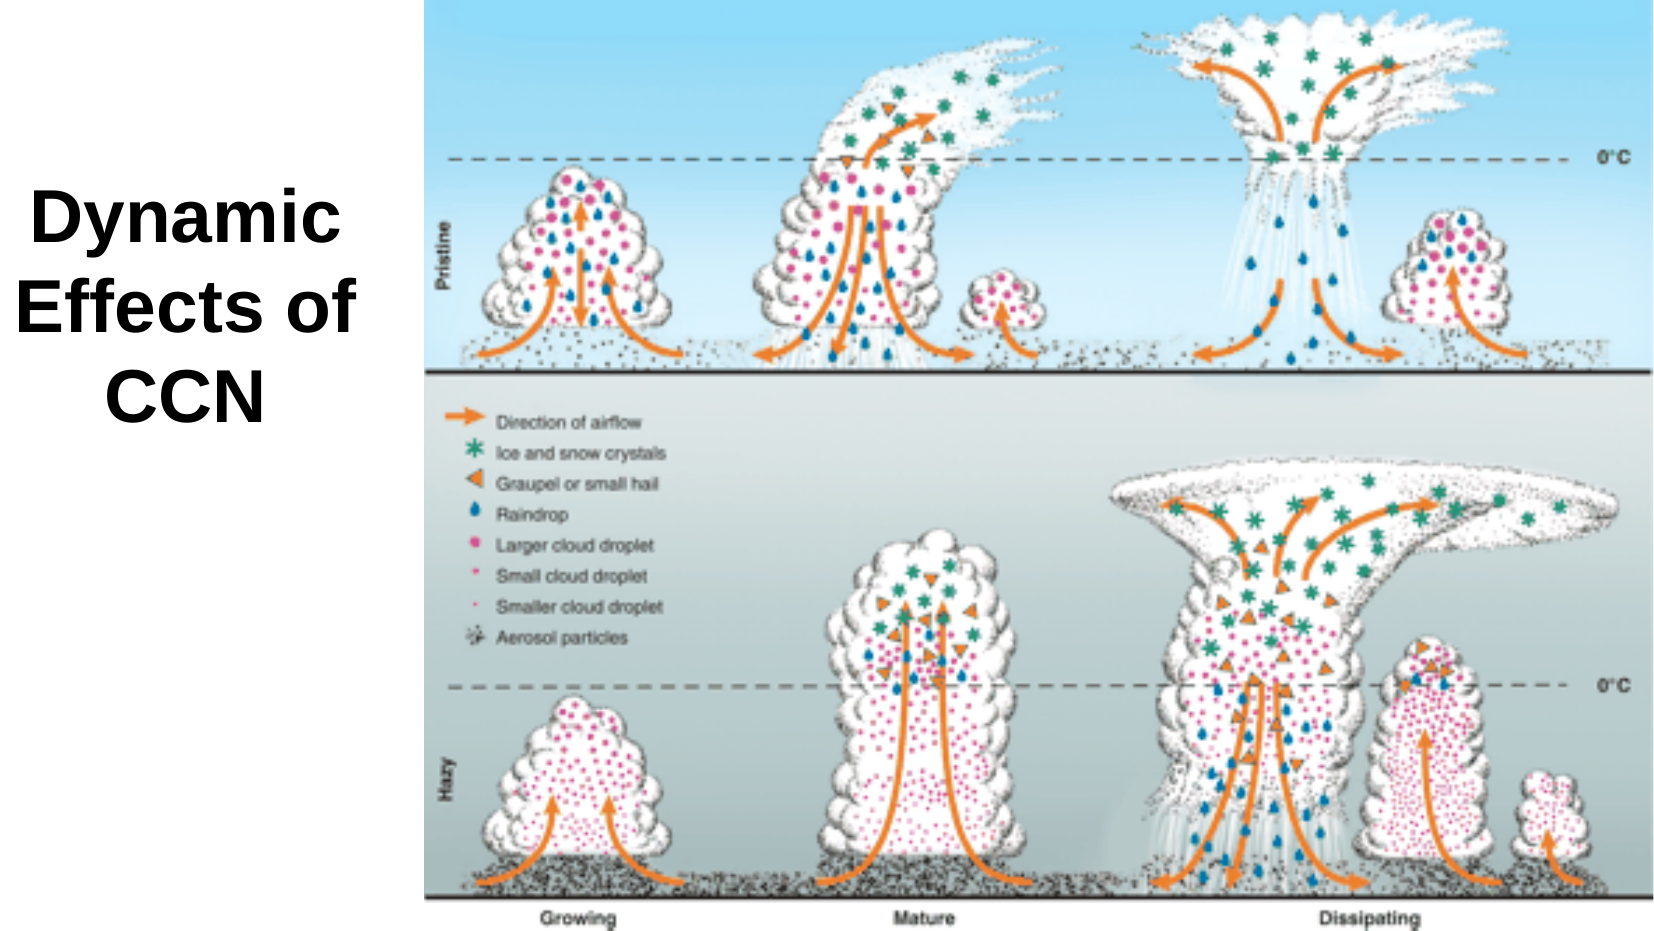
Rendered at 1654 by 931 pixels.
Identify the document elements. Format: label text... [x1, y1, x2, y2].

picture [424, 0, 1654, 931]
title Dynamic Effects of CCN [0, 5, 376, 601]
